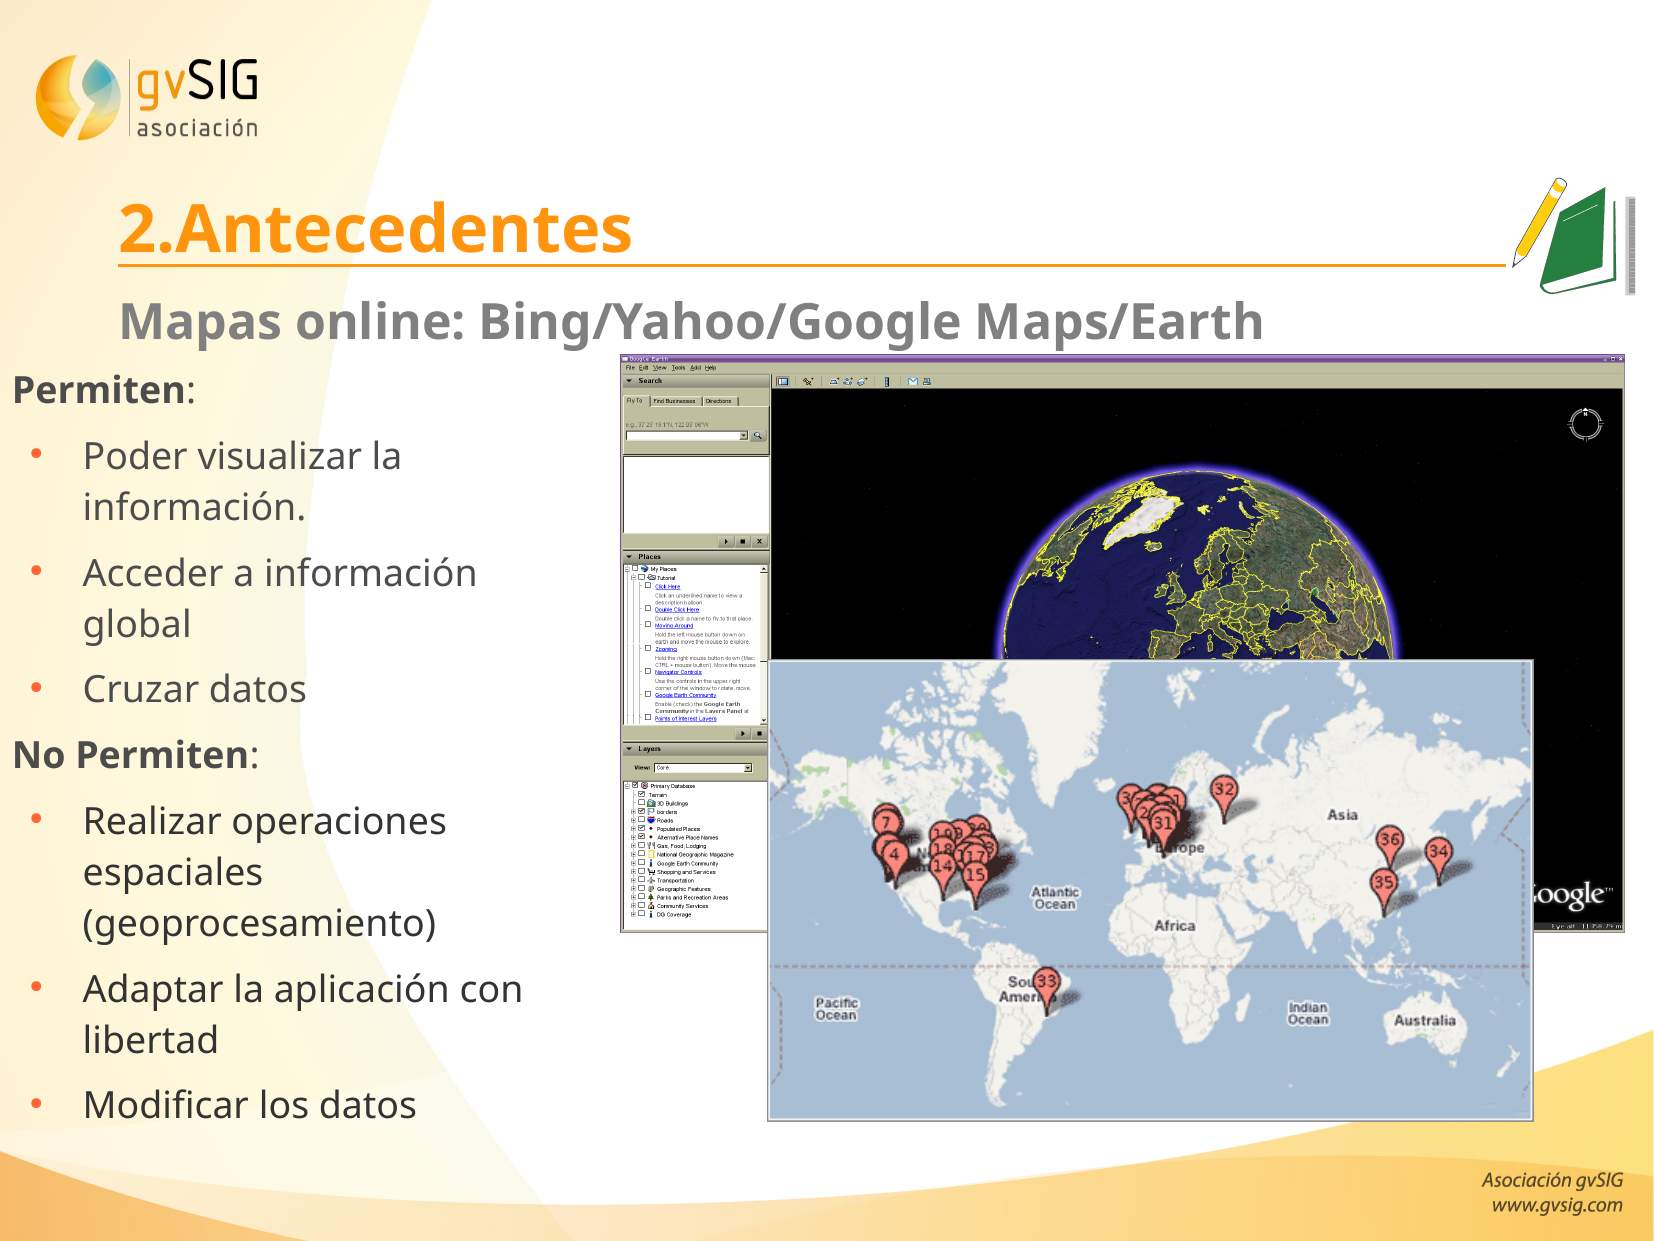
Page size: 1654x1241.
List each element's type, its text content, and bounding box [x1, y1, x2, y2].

picture [0, 0, 1654, 1241]
list Permiten: Poder visualizar la información. Acceder a información global Cruzar datos No Permiten: Realizar operaciones espaciales (geoprocesamiento) Adaptar la aplicación con libertad Modificar los datos [11, 363, 591, 1075]
title Mapas online: Bing/Yahoo/Google Maps/Earth [118, 276, 1477, 365]
title 2.Antecedentes [118, 177, 1511, 276]
